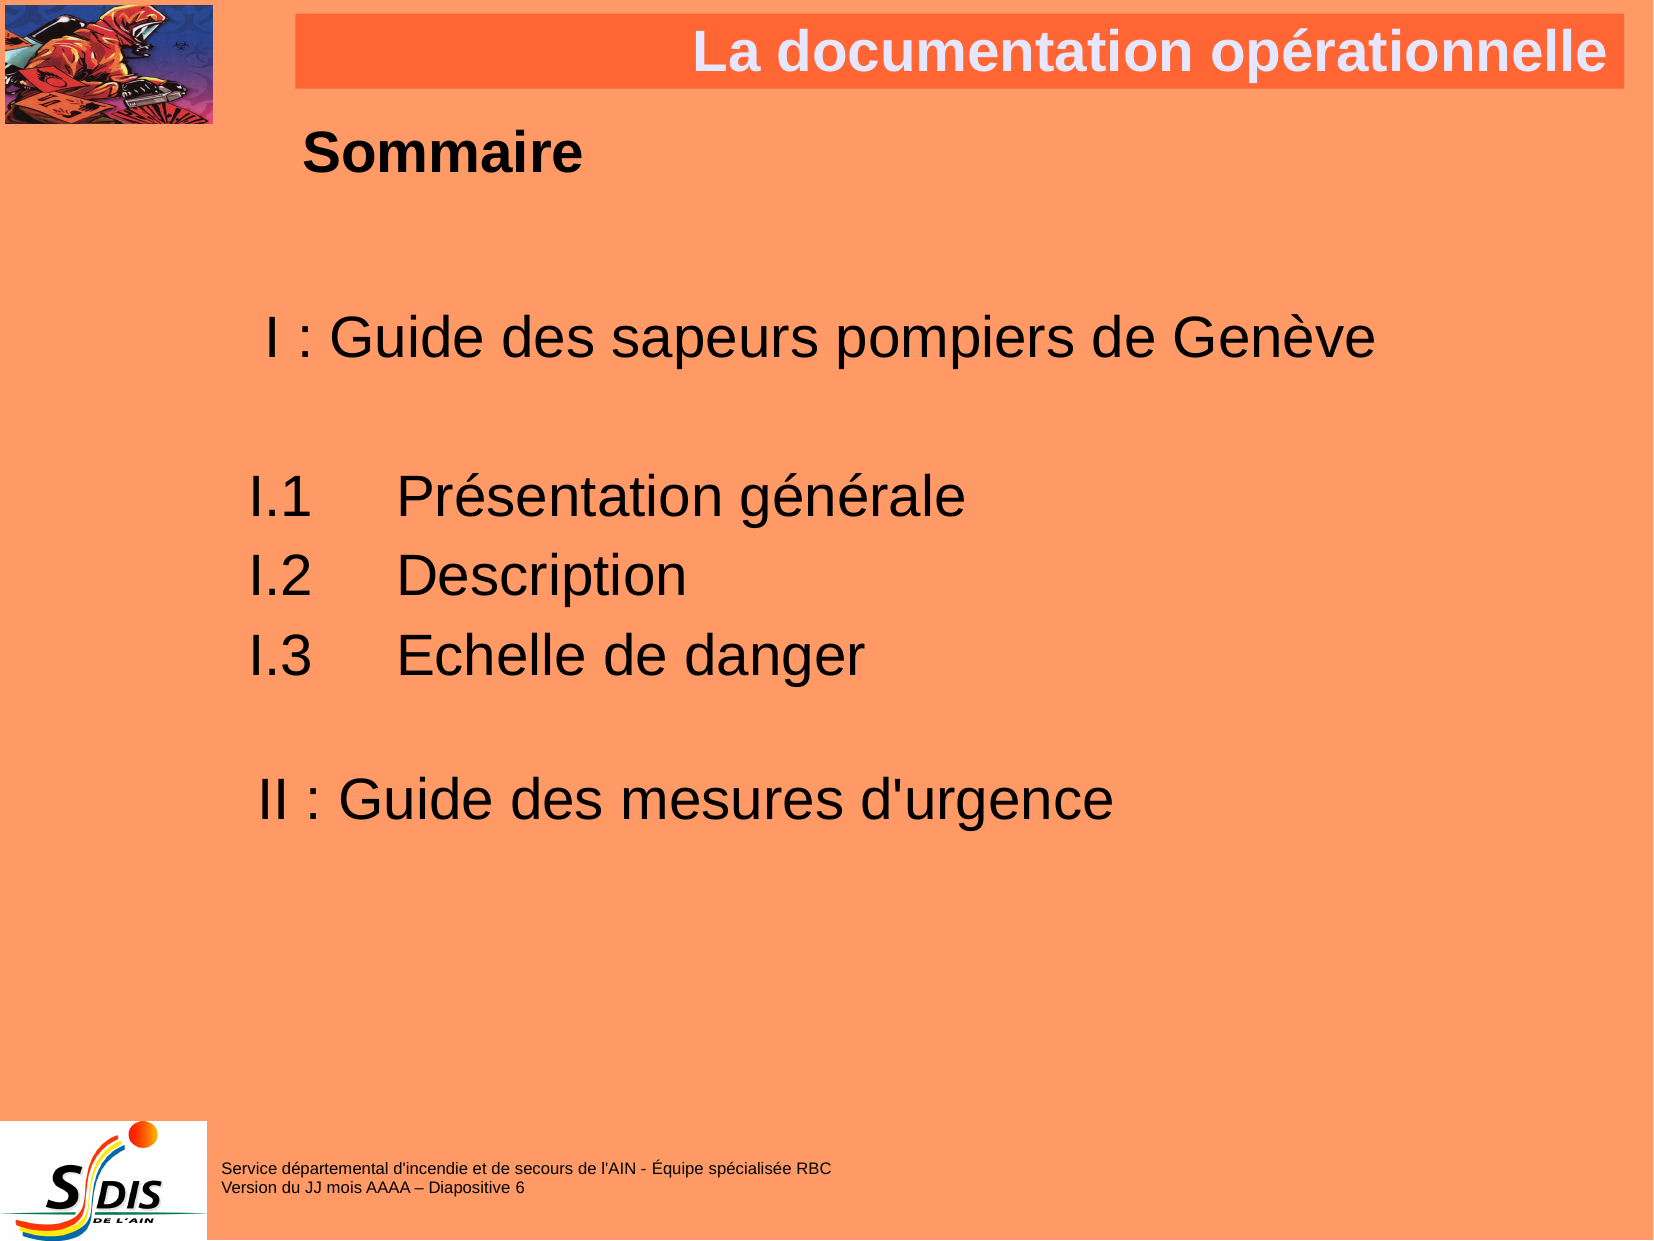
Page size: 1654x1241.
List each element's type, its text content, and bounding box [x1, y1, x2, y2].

text_box Sommaire [287, 112, 600, 193]
picture [0, 1121, 207, 1241]
list I : Guide des sapeurs pompiers de Genève I.1 Présentation générale I.2 Description I.3 Echelle de danger II : Guide des mesures d'urgence [177, 296, 1453, 1216]
picture [5, 5, 213, 124]
text_box La documentation opérationnelle [295, 13, 1625, 89]
